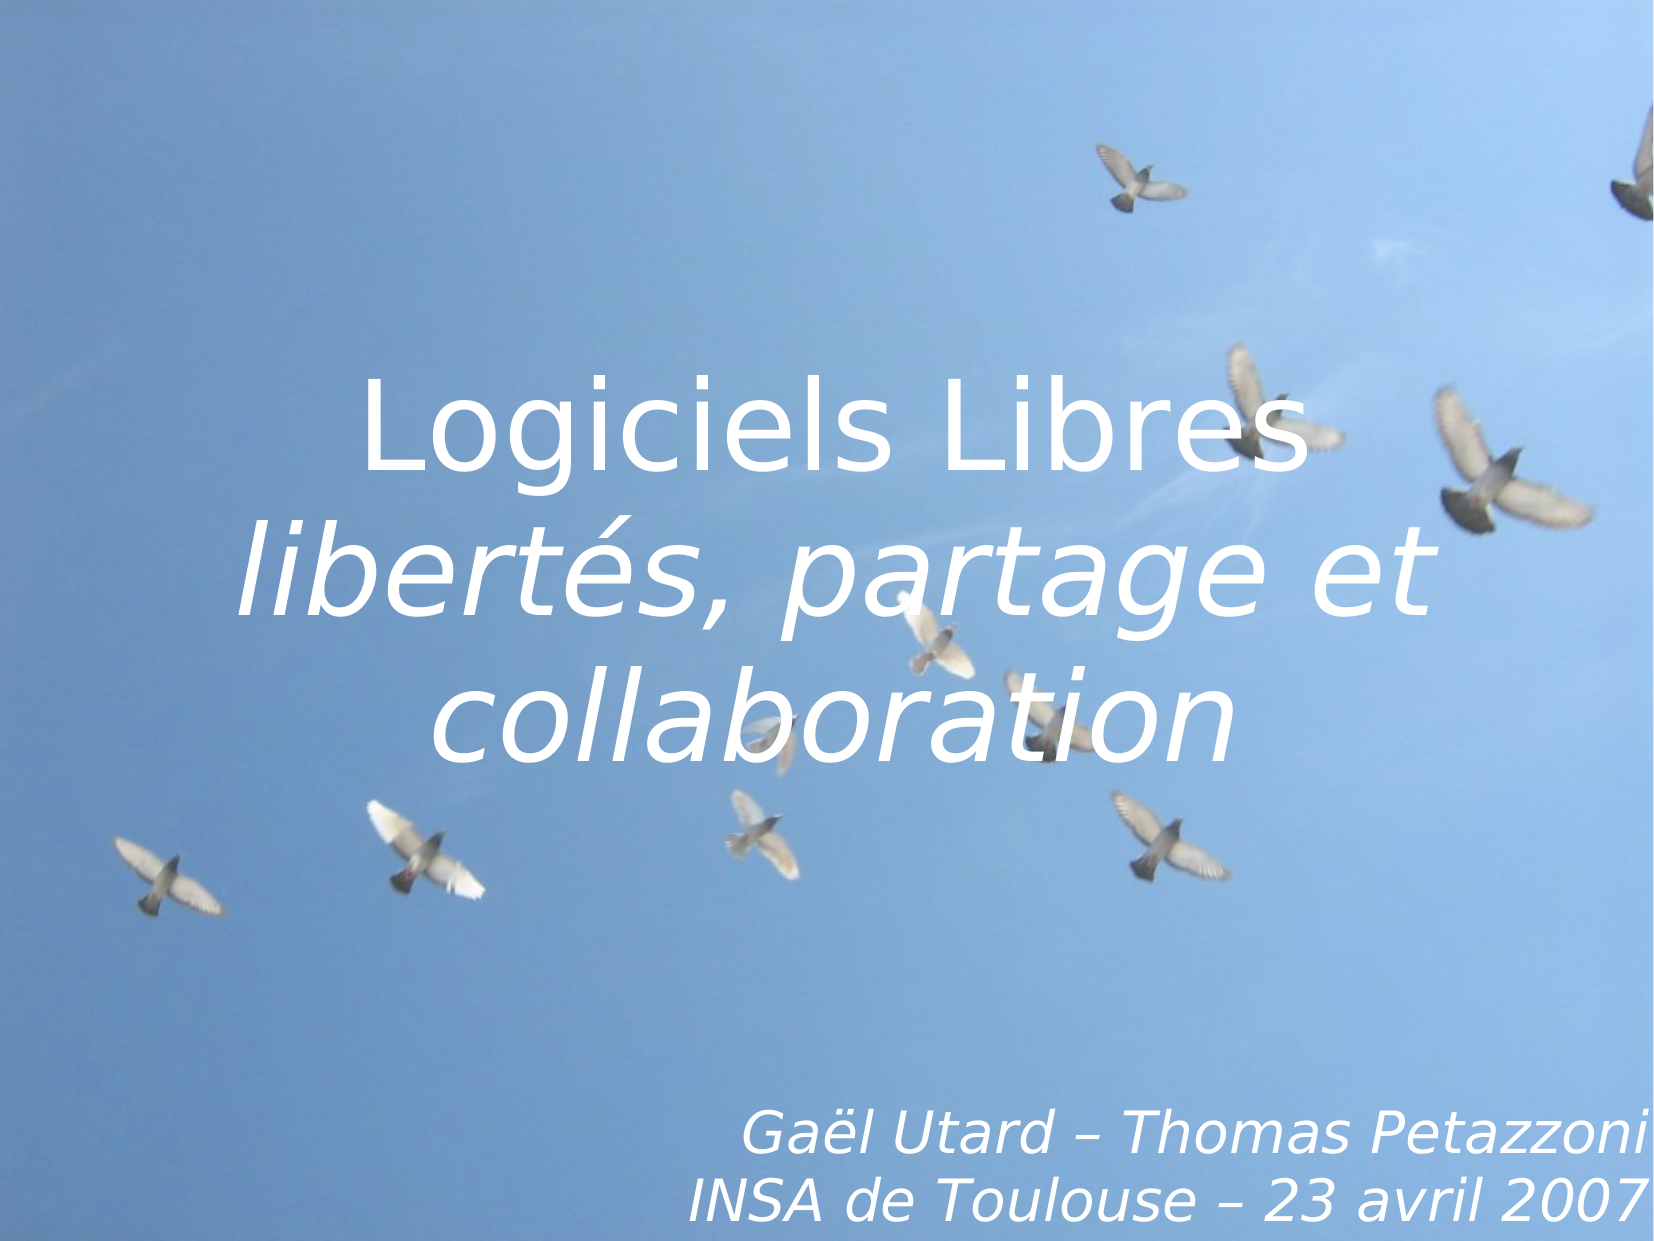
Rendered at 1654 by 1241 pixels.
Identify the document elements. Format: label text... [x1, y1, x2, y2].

subtitle Logiciels Libres libertés, partage et collaboration [91, 170, 1580, 975]
picture [0, 0, 1654, 1241]
text_box Gaël Utard – Thomas Petazzoni INSA de Toulouse – 23 avril 2007 [162, 1077, 1651, 1241]
